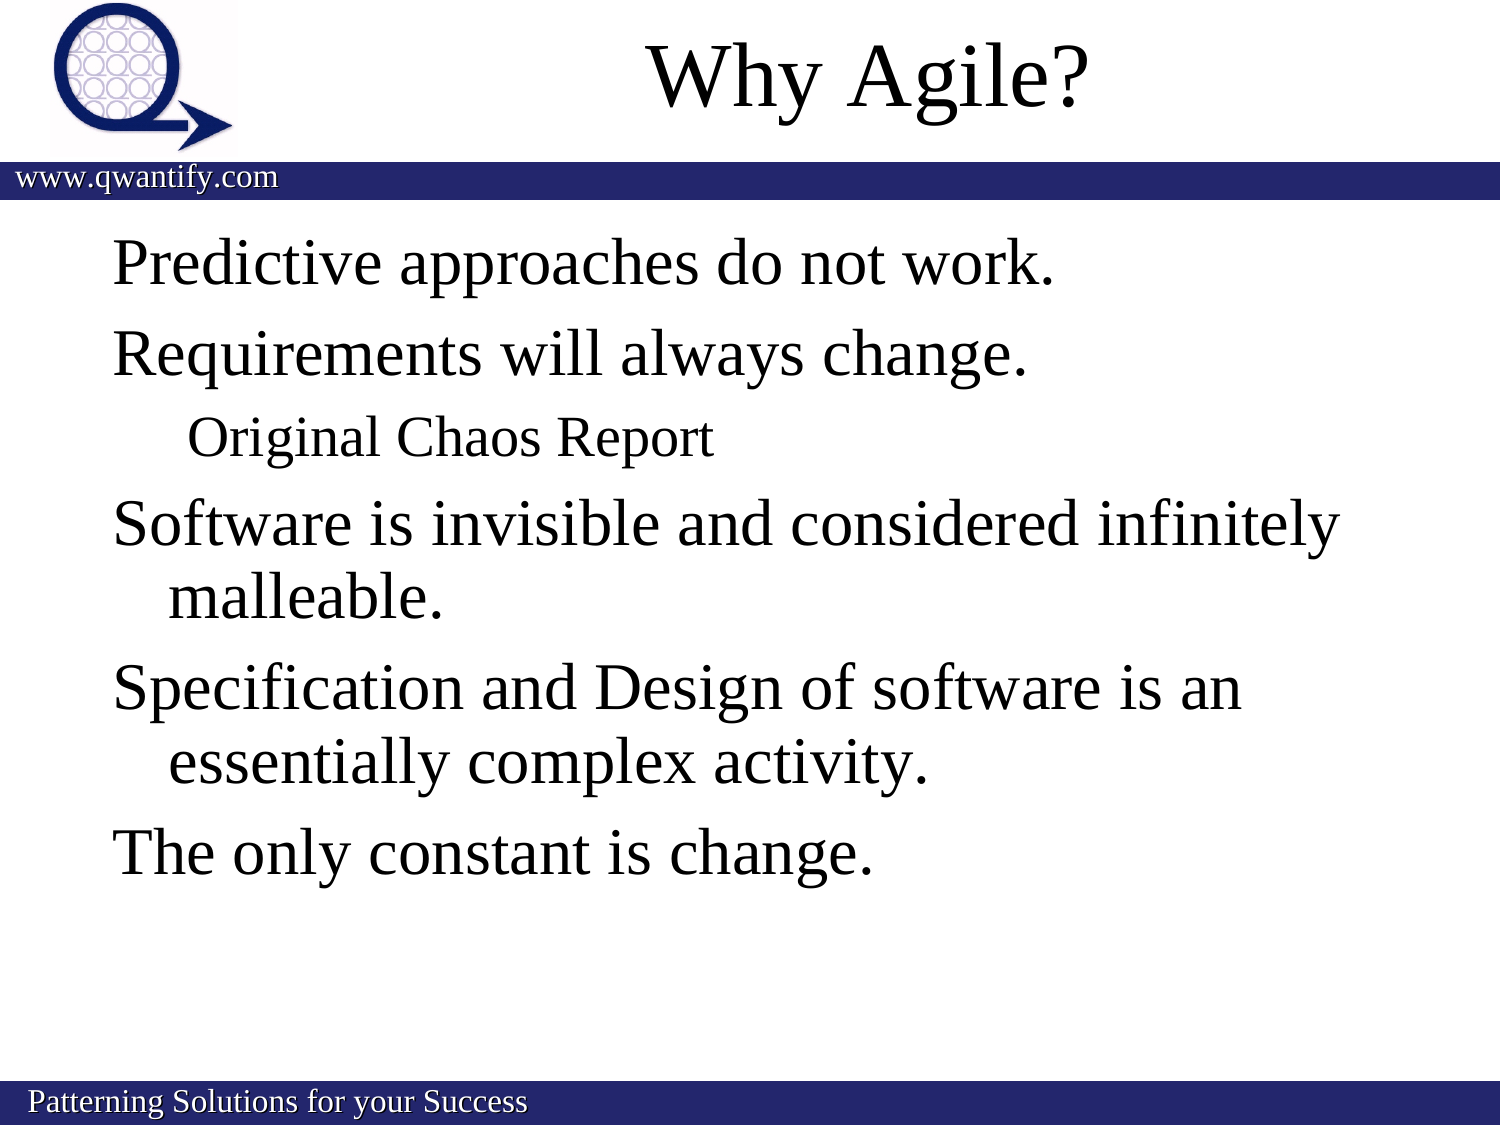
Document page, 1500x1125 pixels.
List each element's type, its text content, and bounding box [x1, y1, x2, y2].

title Why Agile? [287, 0, 1450, 193]
picture [50, 0, 238, 157]
picture [0, 1081, 1500, 1125]
list Predictive approaches do not work. Requirements will always change. Original Chaos Report Software is invisible and considered infinitely malleable. Specification and Design of software is an essentially complex activity. The only constant is change. [112, 224, 1388, 1076]
picture [0, 162, 1500, 200]
